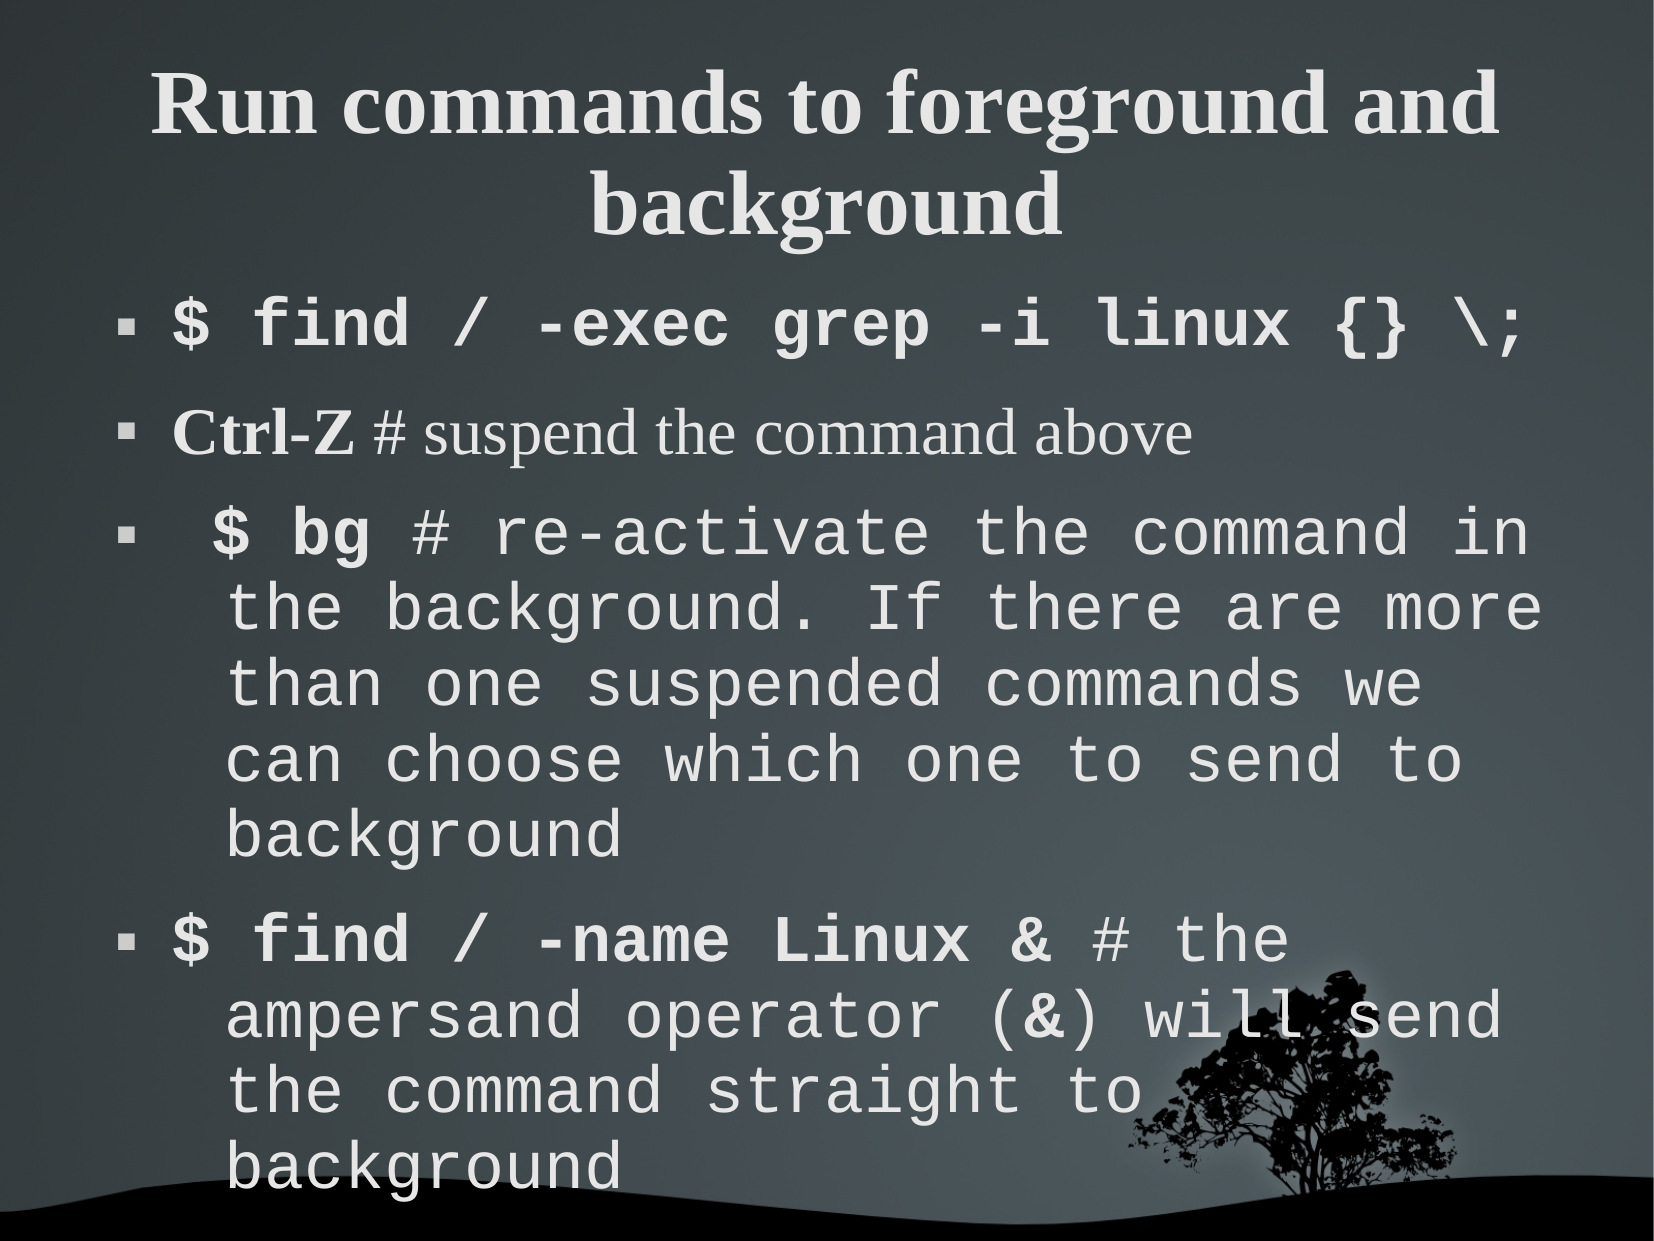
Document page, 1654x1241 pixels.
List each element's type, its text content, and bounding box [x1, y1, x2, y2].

list $ find / -exec grep -i linux {} \; Ctrl-Z # suspend the command above $ bg # re-activate the command in the background. If there are more than one suspended commands we can choose which one to send to background $ find / -name Linux & # the ampersand operator (&) will send the command straight to background [82, 290, 1571, 1213]
title Run commands to foreground and background [82, 33, 1571, 273]
picture [0, 0, 1654, 1241]
